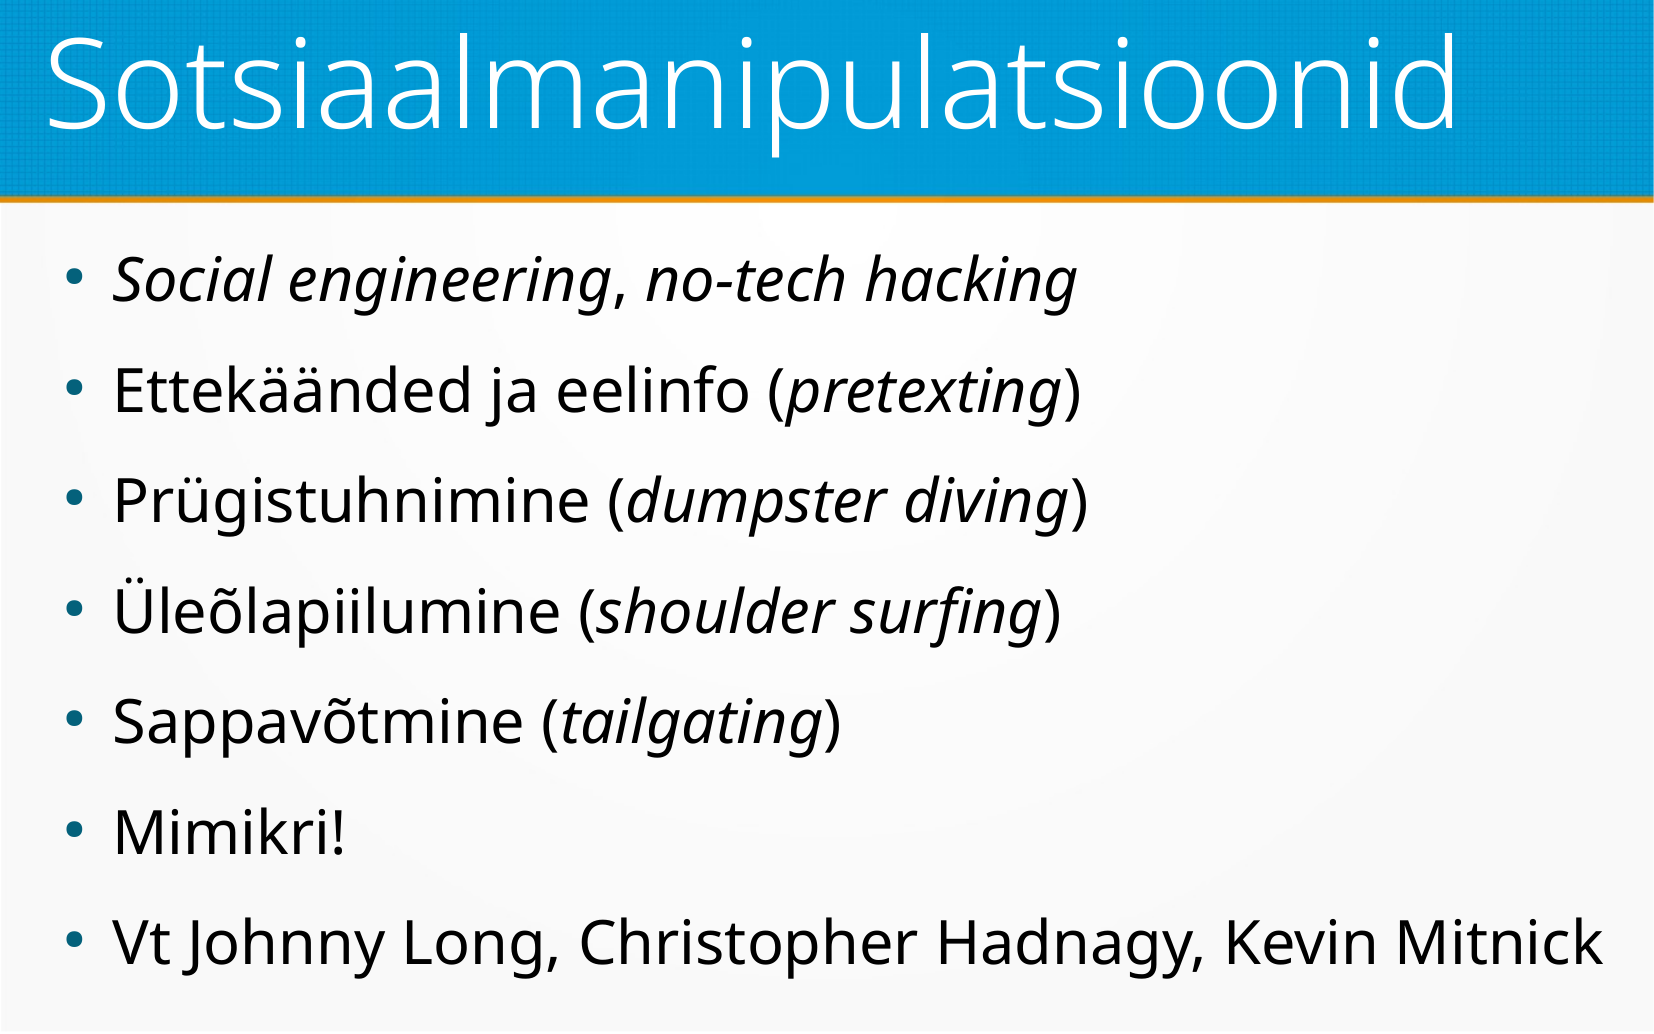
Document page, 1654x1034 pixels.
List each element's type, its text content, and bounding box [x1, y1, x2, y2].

list Social engineering, no-tech hacking Ettekäänded ja eelinfo (pretexting) Prügistuhnimine (dumpster diving) Üleõlapiilumine (shoulder surfing) Sappavõtmine (tailgating) Mimikri! Vt Johnny Long, Christopher Hadnagy, Kevin Mitnick [47, 236, 1607, 1002]
title Sotsiaalmanipulatsioonid [43, 0, 1619, 166]
picture [0, 195, 1654, 1034]
